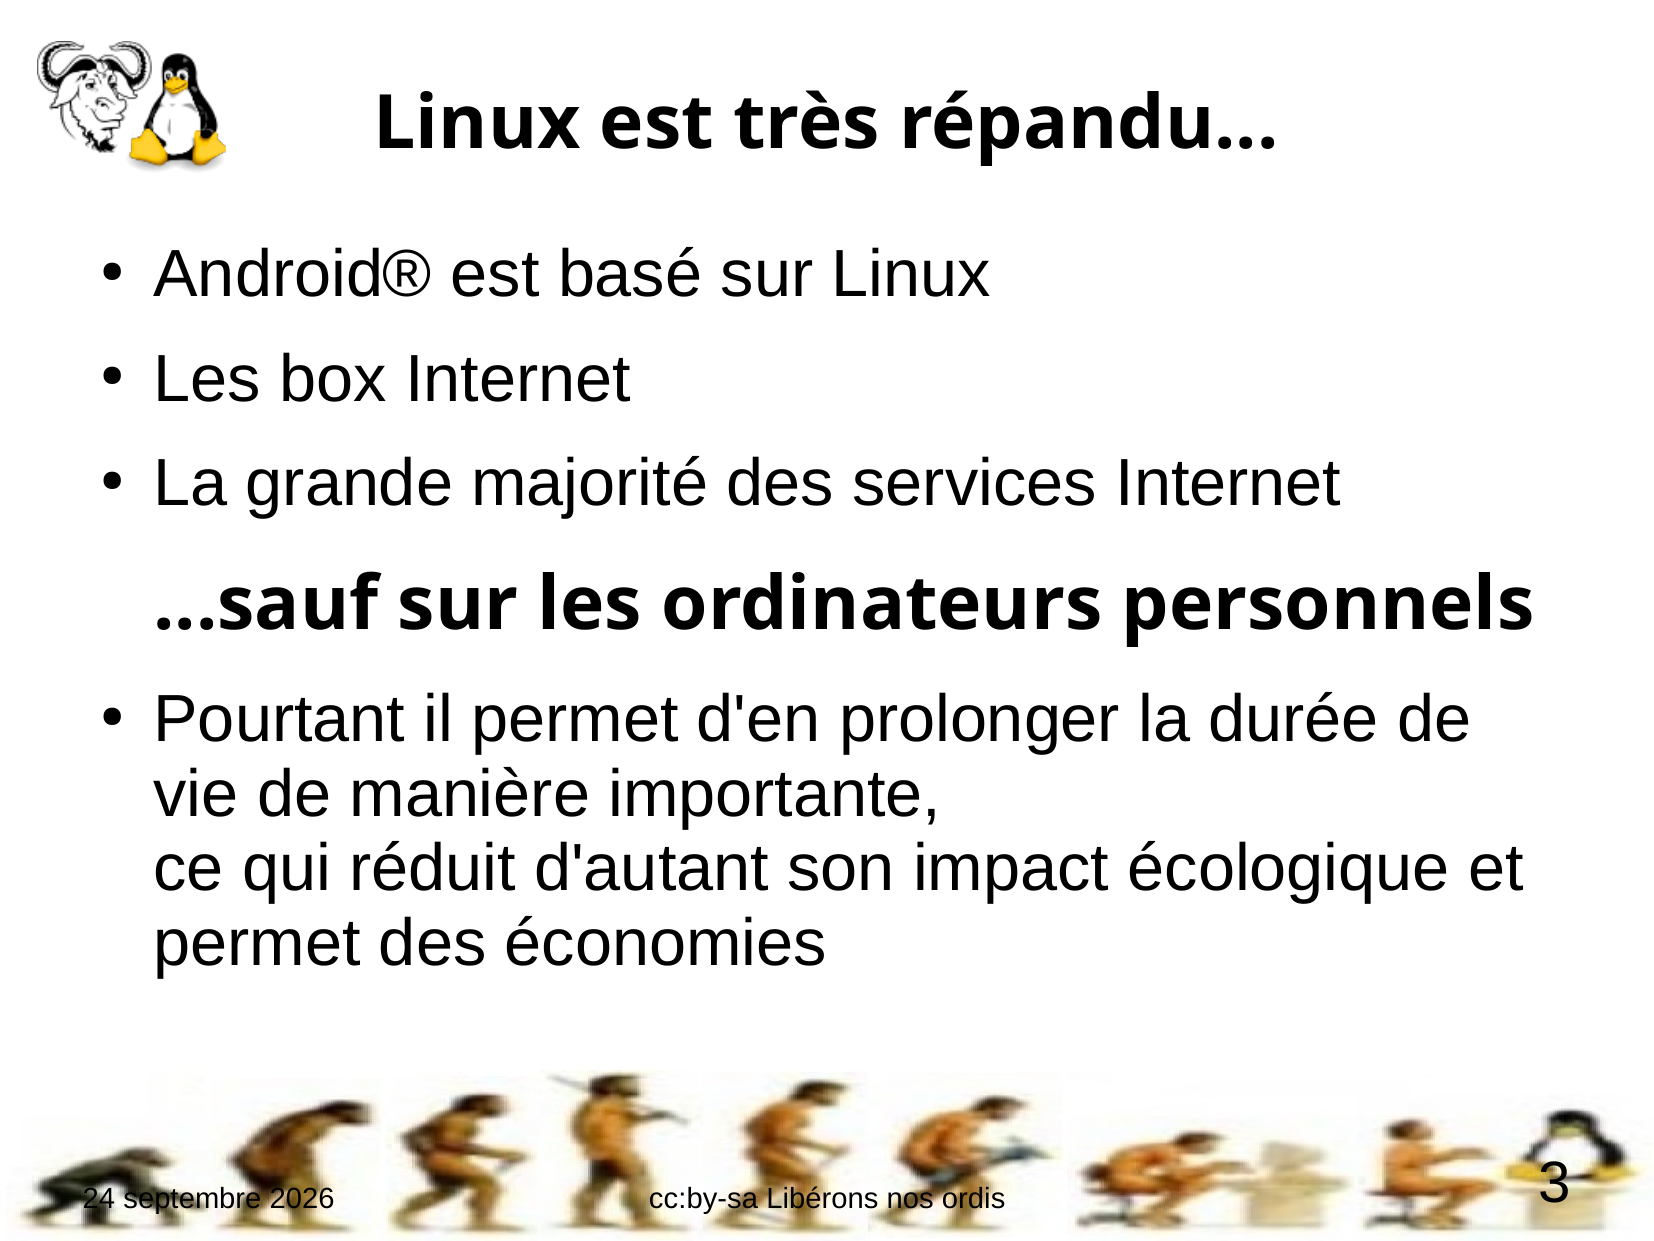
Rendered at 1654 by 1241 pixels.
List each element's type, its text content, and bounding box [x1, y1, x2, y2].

picture [37, 41, 226, 173]
title Linux est très répandu... [82, 49, 1571, 189]
list Android® est basé sur Linux Les box Internet La grande majorité des services Internet ...sauf sur les ordinateurs personnels Pourtant il permet d'en prolonger la durée de vie de manière importante, ce qui réduit d'autant son impact écologique et permet des économies [82, 236, 1571, 1063]
picture [0, 1062, 1654, 1241]
